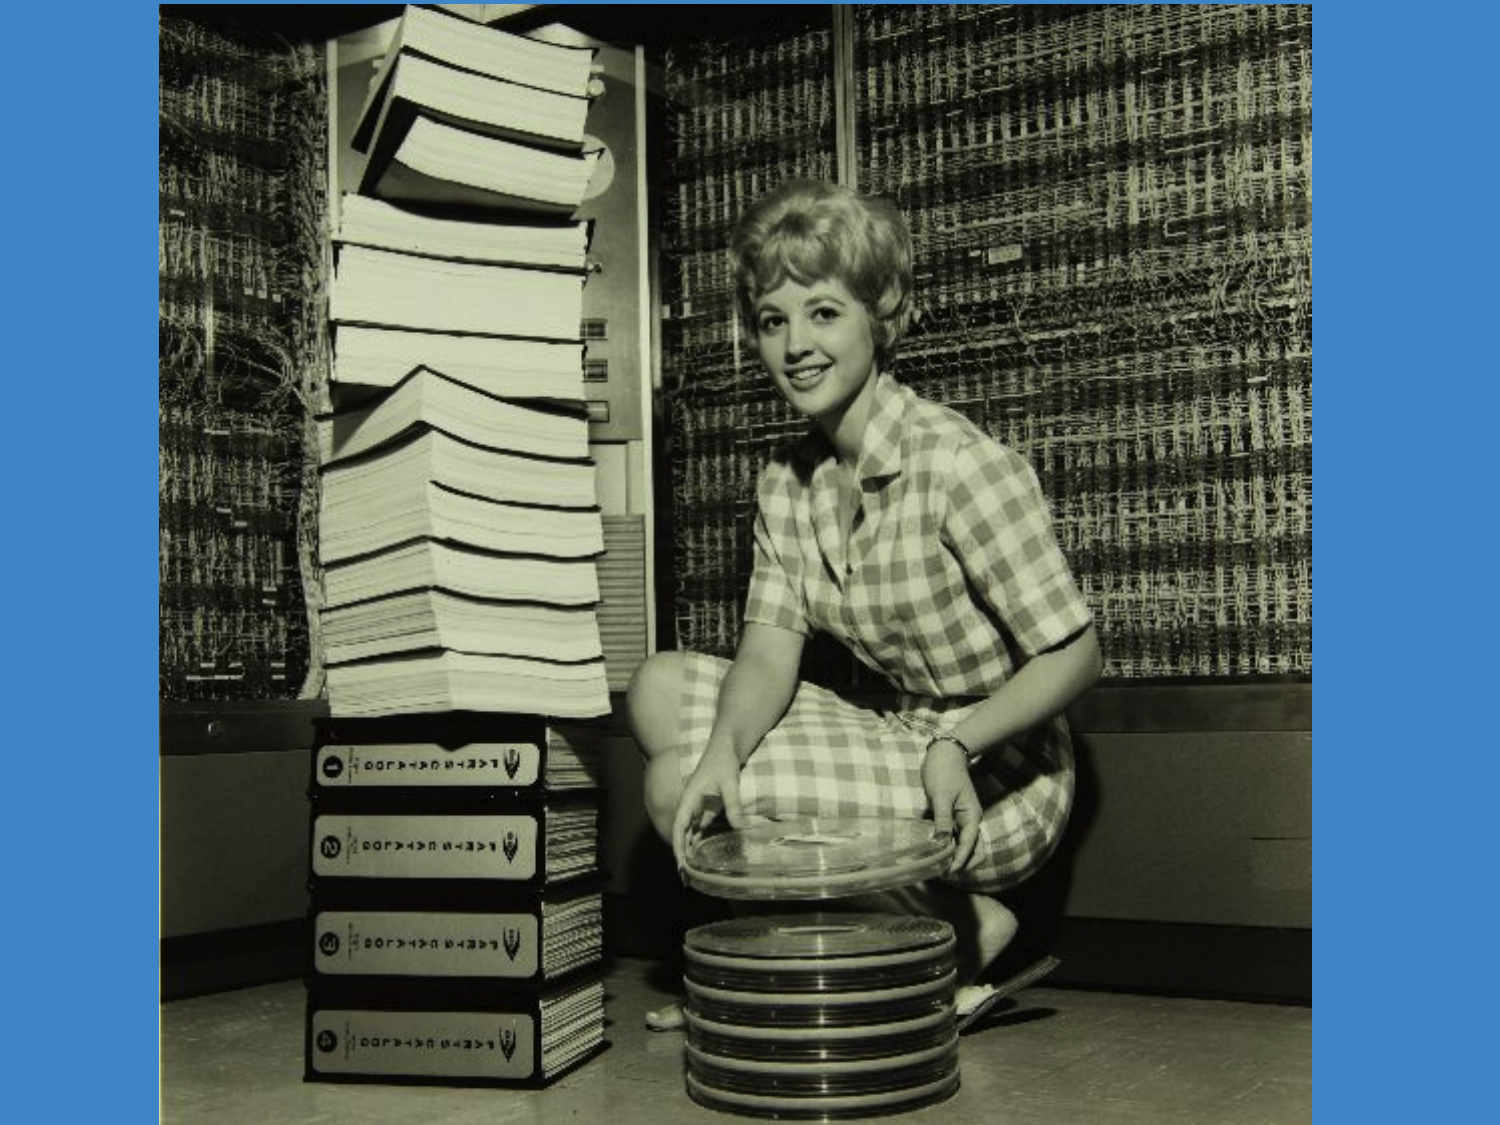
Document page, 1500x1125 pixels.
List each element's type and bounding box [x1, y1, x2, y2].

picture [159, 4, 1312, 1125]
